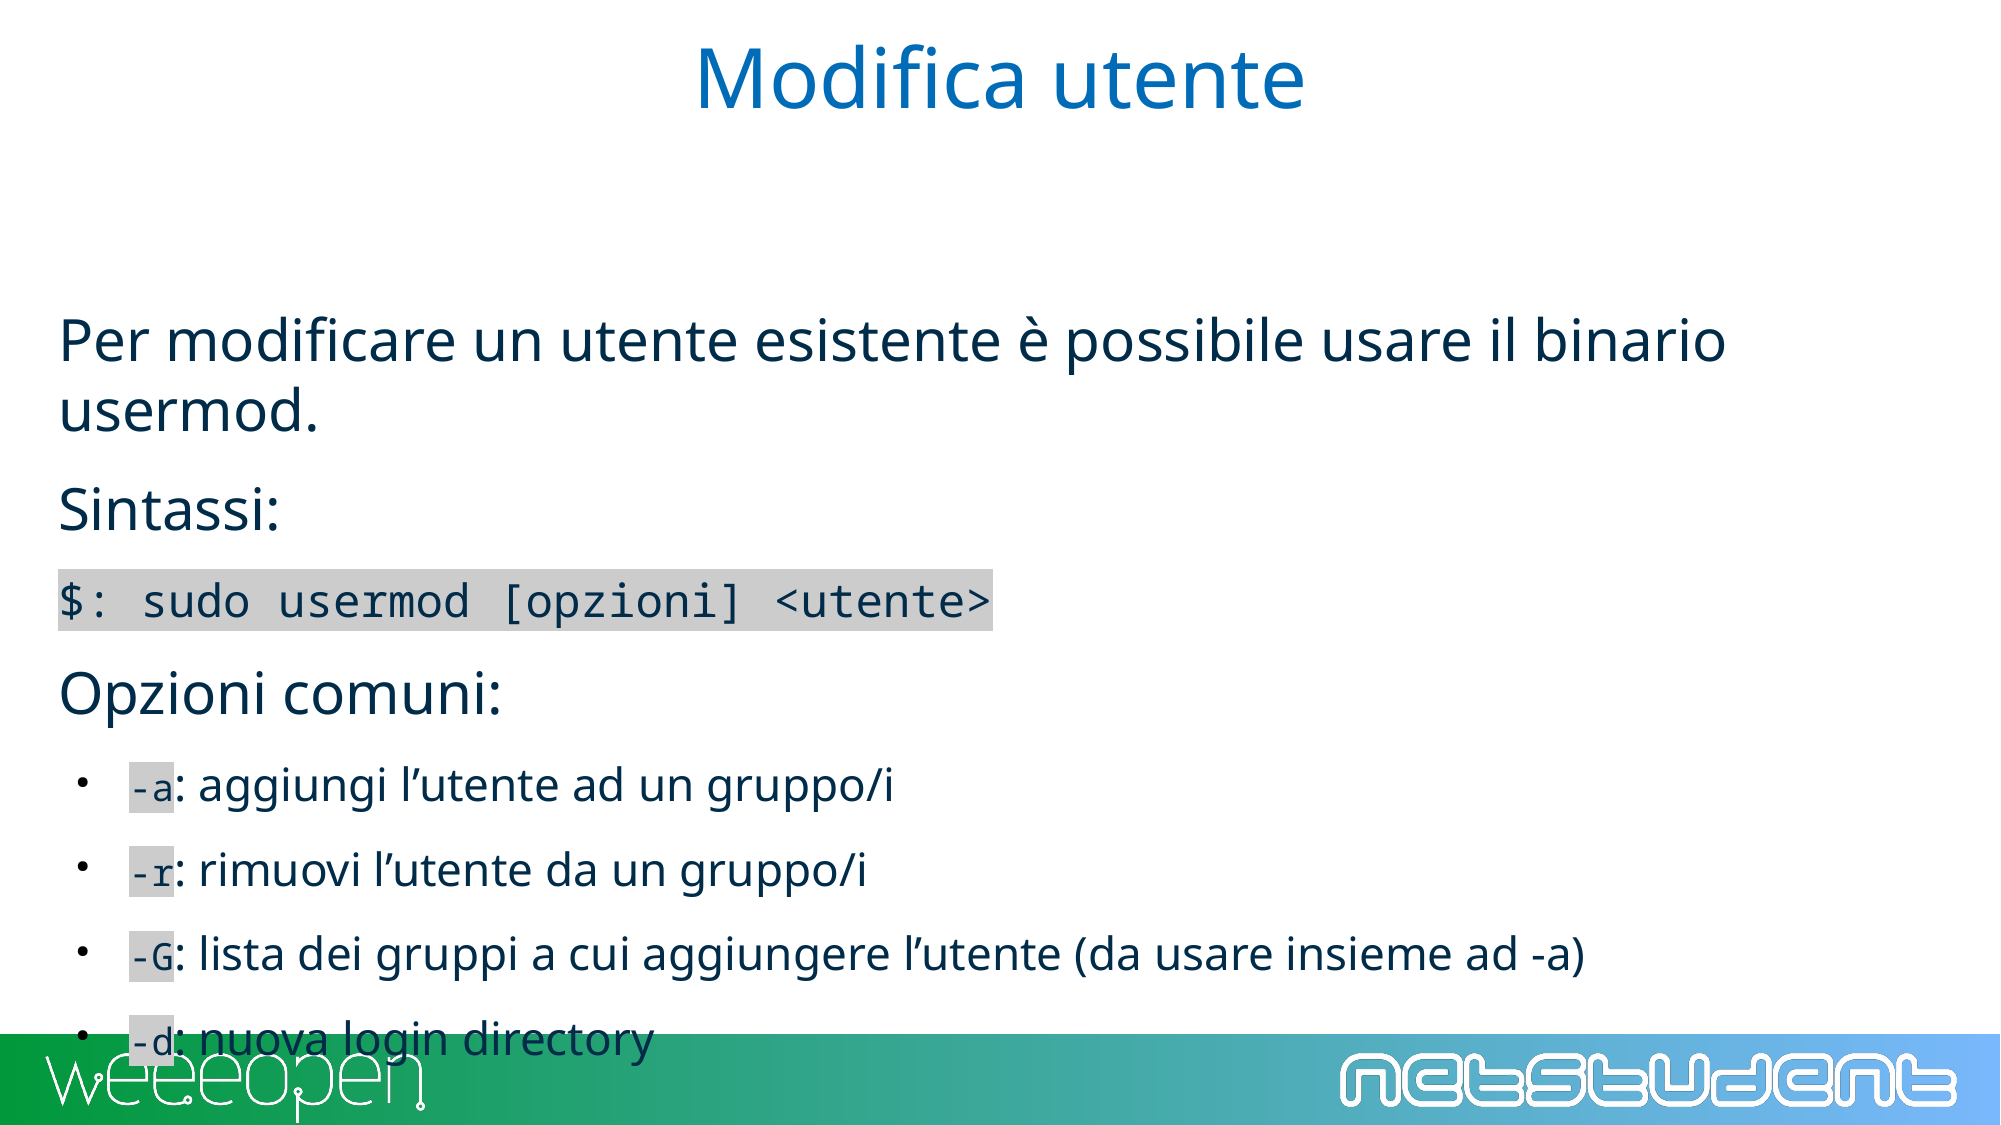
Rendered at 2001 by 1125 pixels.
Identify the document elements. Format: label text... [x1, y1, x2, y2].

picture [45, 1053, 425, 1123]
picture [1340, 1053, 1957, 1107]
title Modifica utente [43, 29, 1959, 247]
list Per modificare un utente esistente è possibile usare il binario usermod. Sintassi: $: sudo usermod [opzioni] <utente> Opzioni comuni: -a: aggiungi l’utente ad un gruppo/i -r: rimuovi l’utente da un gruppo/i -G: lista dei gruppi a cui aggiungere l’utente (da usare insieme ad -a) -d: nuova login directory [43, 295, 1959, 1010]
